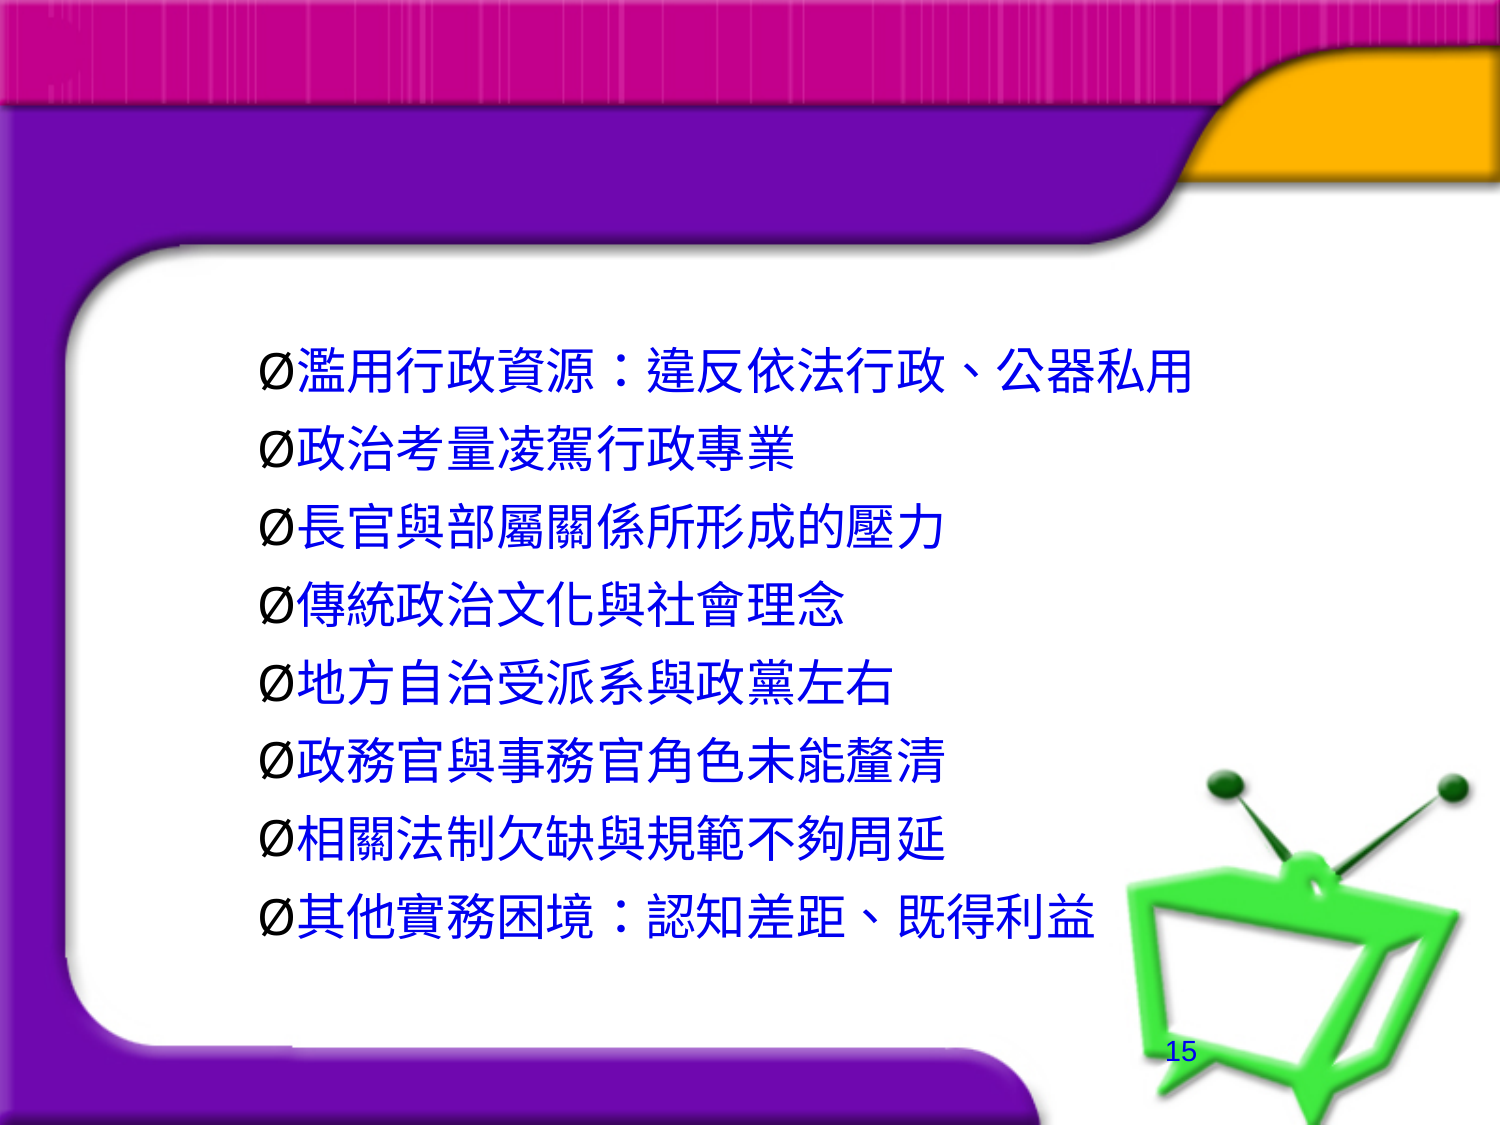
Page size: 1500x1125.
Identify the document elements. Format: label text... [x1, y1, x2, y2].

text_box [1149, 1025, 1463, 1101]
text_box [150, 62, 1388, 234]
text_box 濫用行政資源：違反依法行政、公器私用 政治考量凌駕行政專業 長官與部屬關係所形成的壓力 傳統政治文化與社會理念 地方自治受派系與政黨左右 政務官與事務官角色未能釐清 相關法制欠缺與規範不夠周延 其他實務困境：認知差距、既得利益 [242, 314, 1377, 953]
